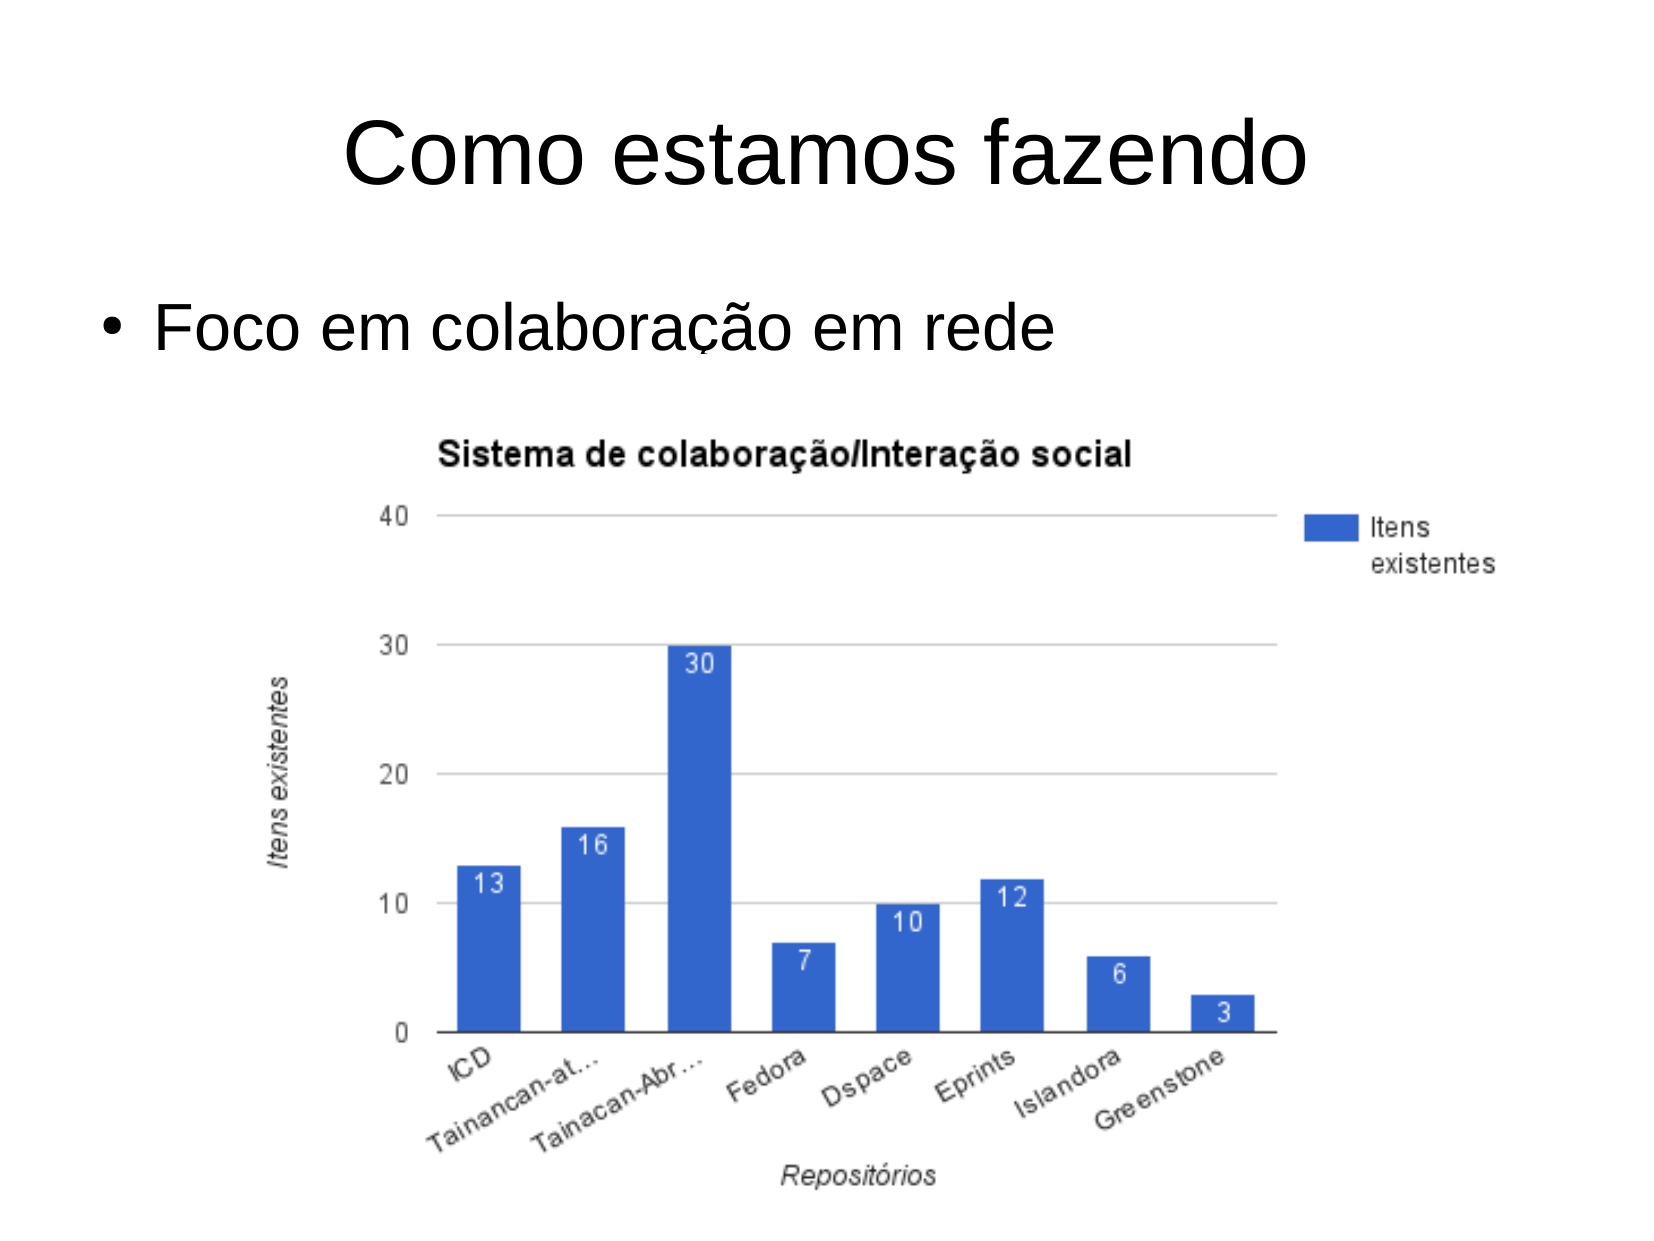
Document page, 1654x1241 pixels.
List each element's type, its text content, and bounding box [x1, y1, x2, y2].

picture [177, 354, 1536, 1195]
title Como estamos fazendo [82, 49, 1571, 257]
list Foco em colaboração em rede [82, 290, 1571, 1010]
